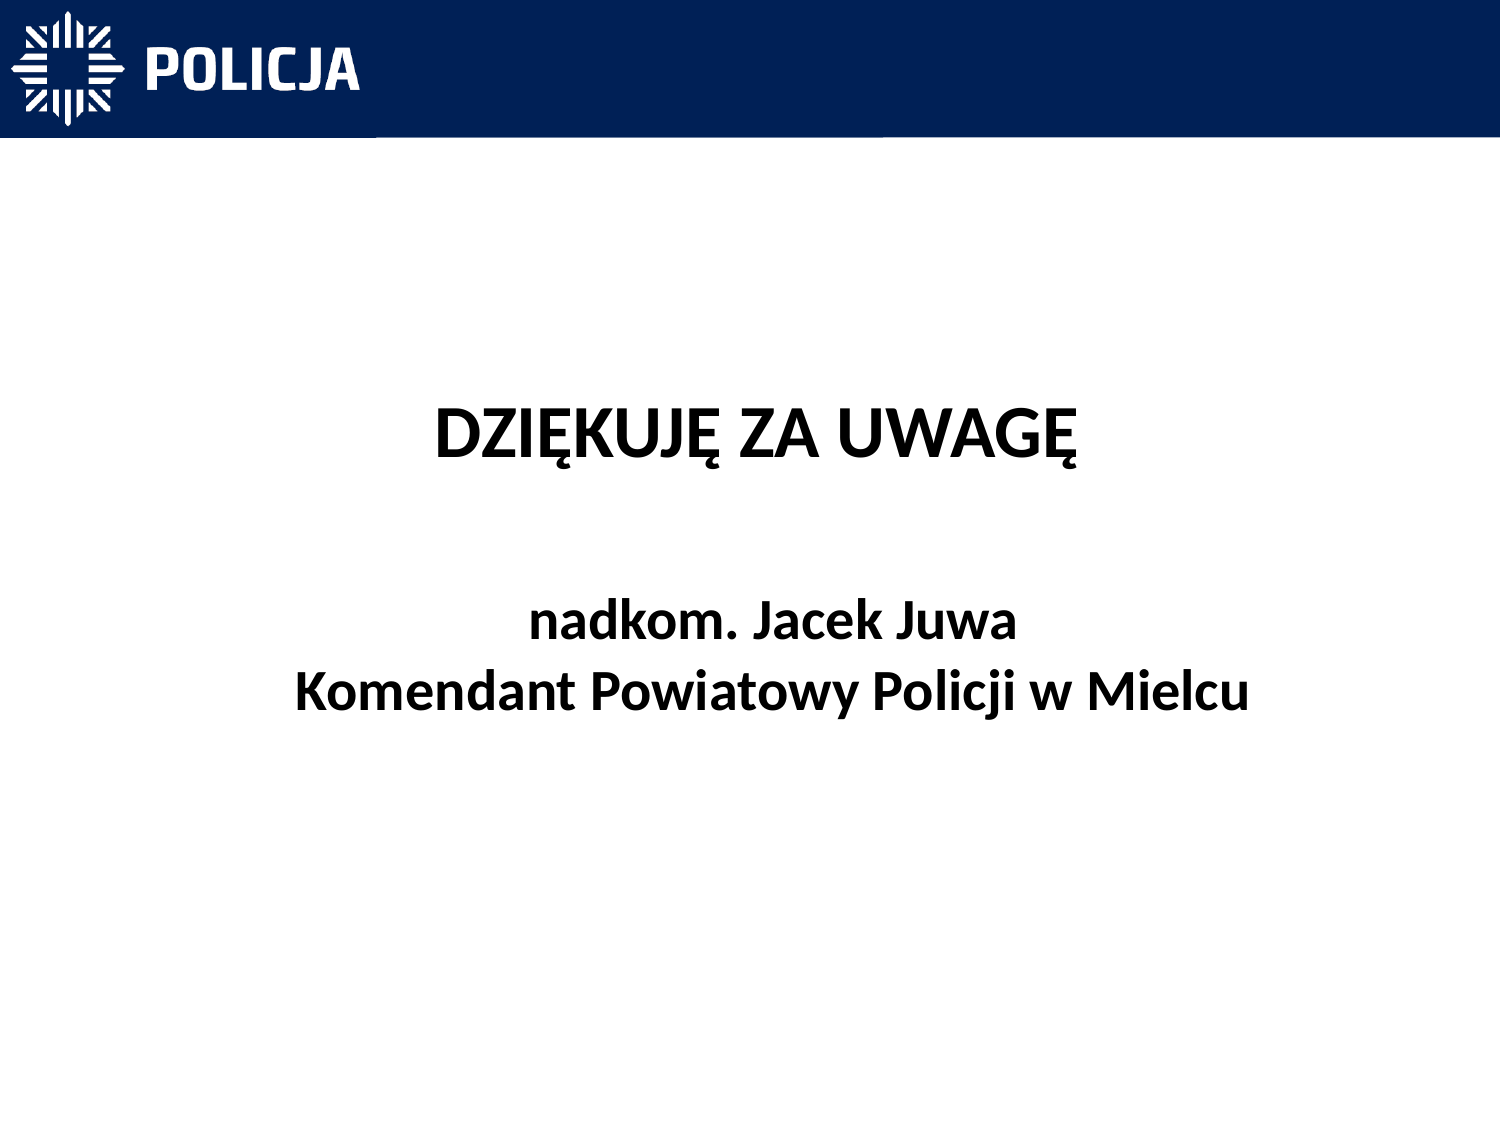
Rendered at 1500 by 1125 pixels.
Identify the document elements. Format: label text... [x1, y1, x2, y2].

text_box nadkom. Jacek Juwa Komendant Powiatowy Policji w Mielcu [152, 574, 1395, 799]
picture [0, 0, 376, 138]
text_box [376, 0, 1500, 138]
text_box DZIĘKUJĘ ZA UWAGĘ [420, 374, 1112, 571]
